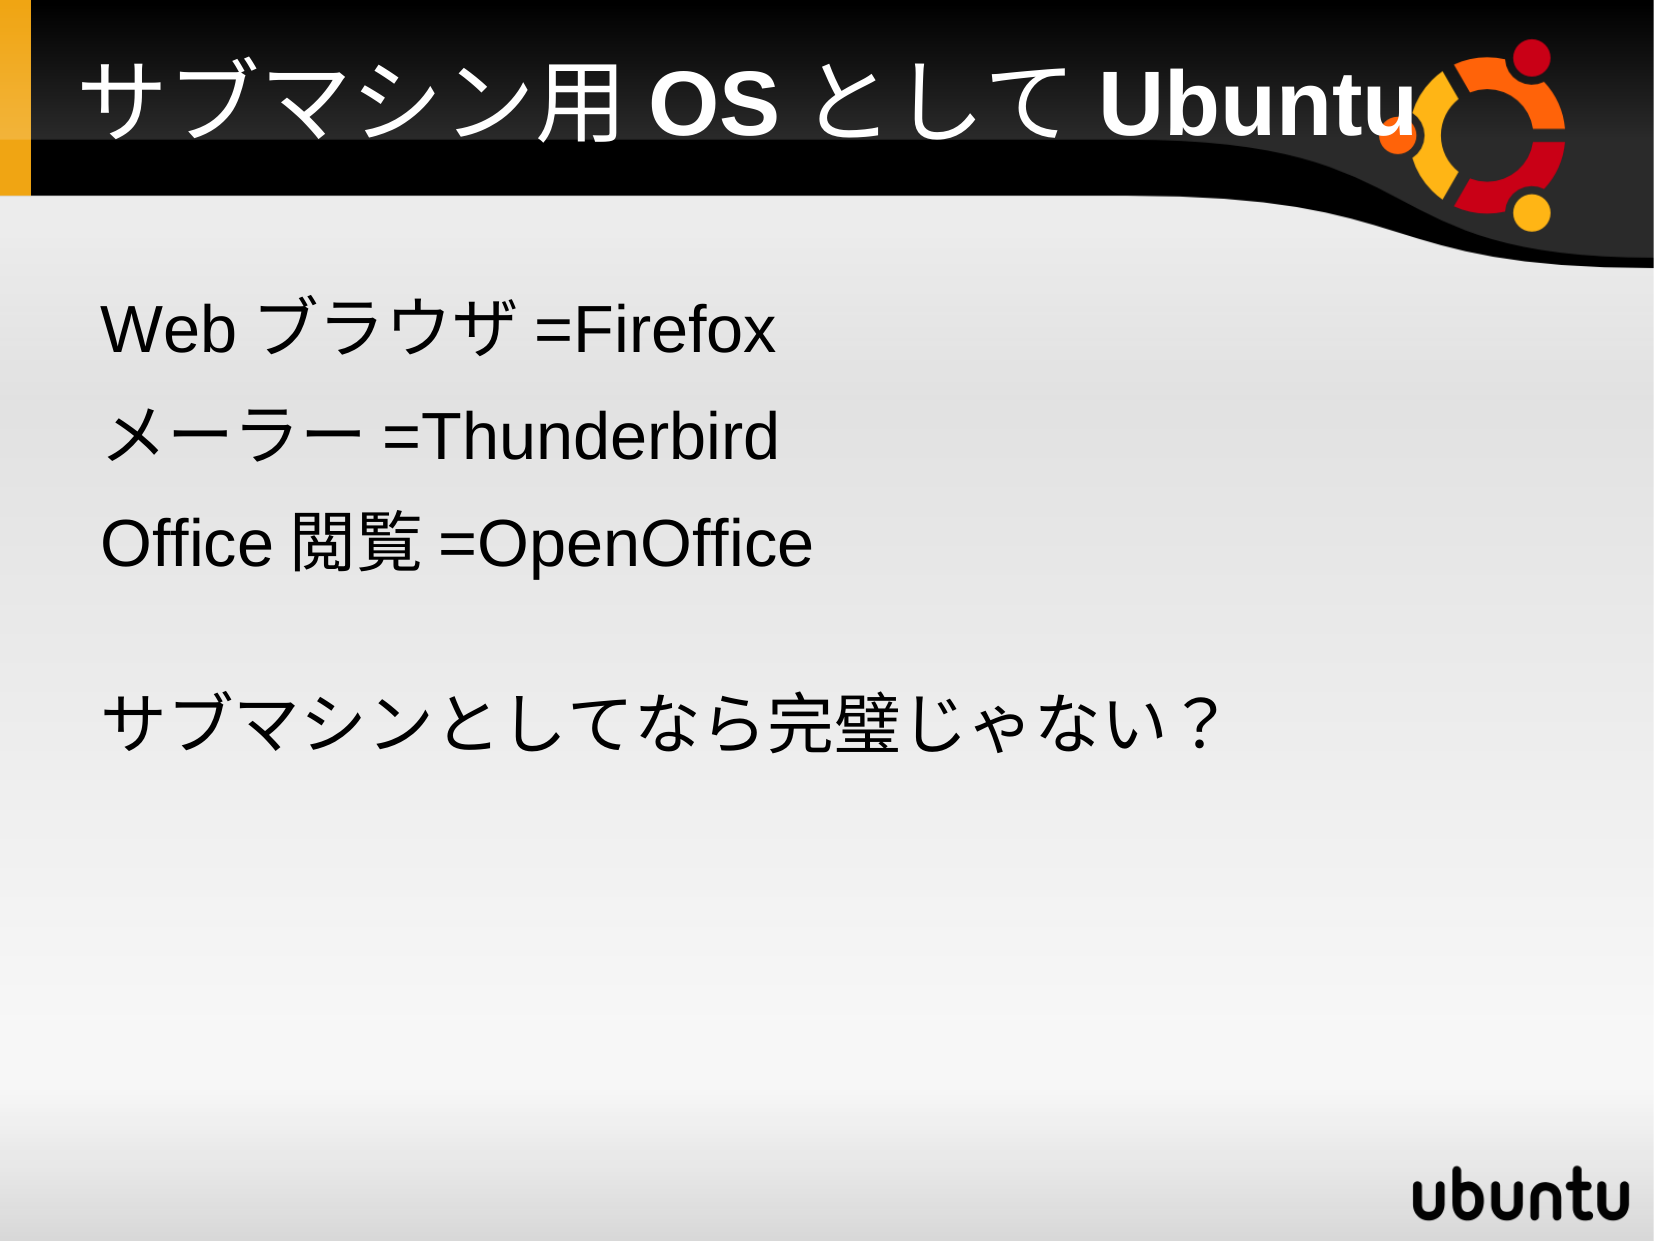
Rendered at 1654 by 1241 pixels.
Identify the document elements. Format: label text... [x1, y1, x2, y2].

title サブマシン用OSとしてUbuntu [76, 7, 1565, 200]
list Webブラウザ=Firefox メーラー=Thunderbird Office閲覧=OpenOffice サブマシンとしてなら完璧じゃない？ [82, 290, 1571, 1094]
picture [0, 0, 1654, 1241]
